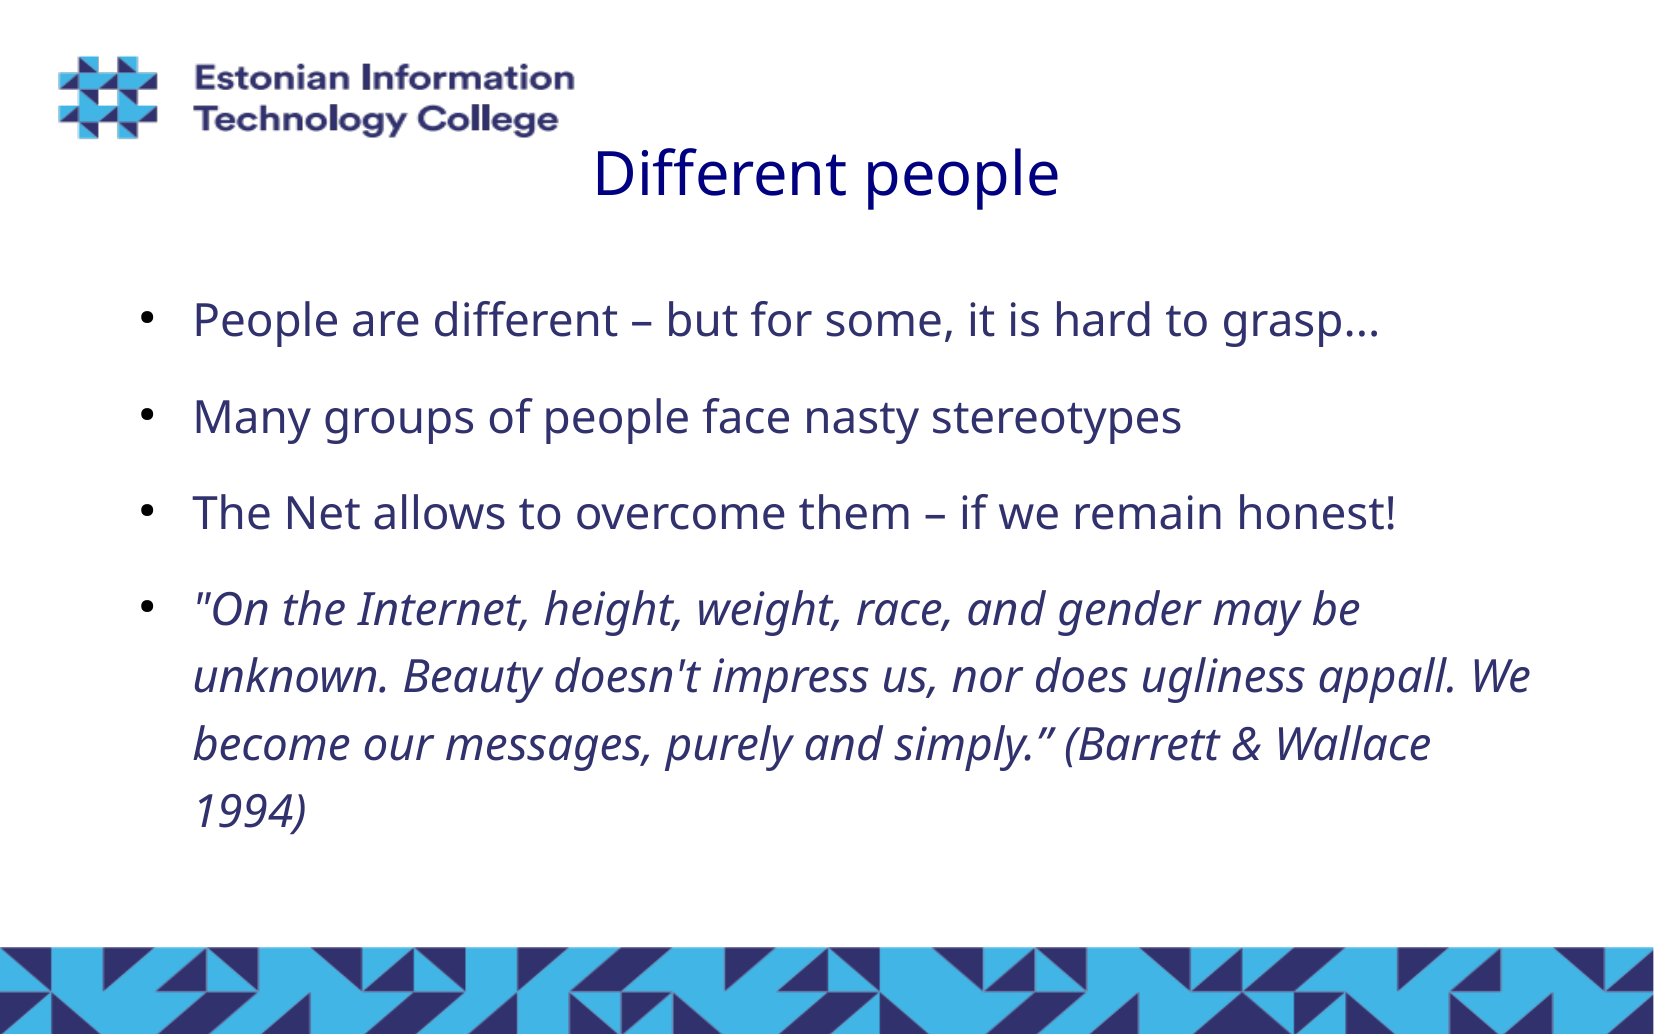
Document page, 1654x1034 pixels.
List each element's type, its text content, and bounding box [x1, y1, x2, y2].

title Different people [121, 83, 1533, 260]
list People are different – but for some, it is hard to grasp... Many groups of people face nasty stereotypes The Net allows to overcome them – if we remain honest! "On the Internet, height, weight, race, and gender may be unknown. Beauty doesn't impress us, nor does ugliness appall. We become our messages, purely and simply.” (Barrett & Wallace 1994) [121, 287, 1533, 1034]
